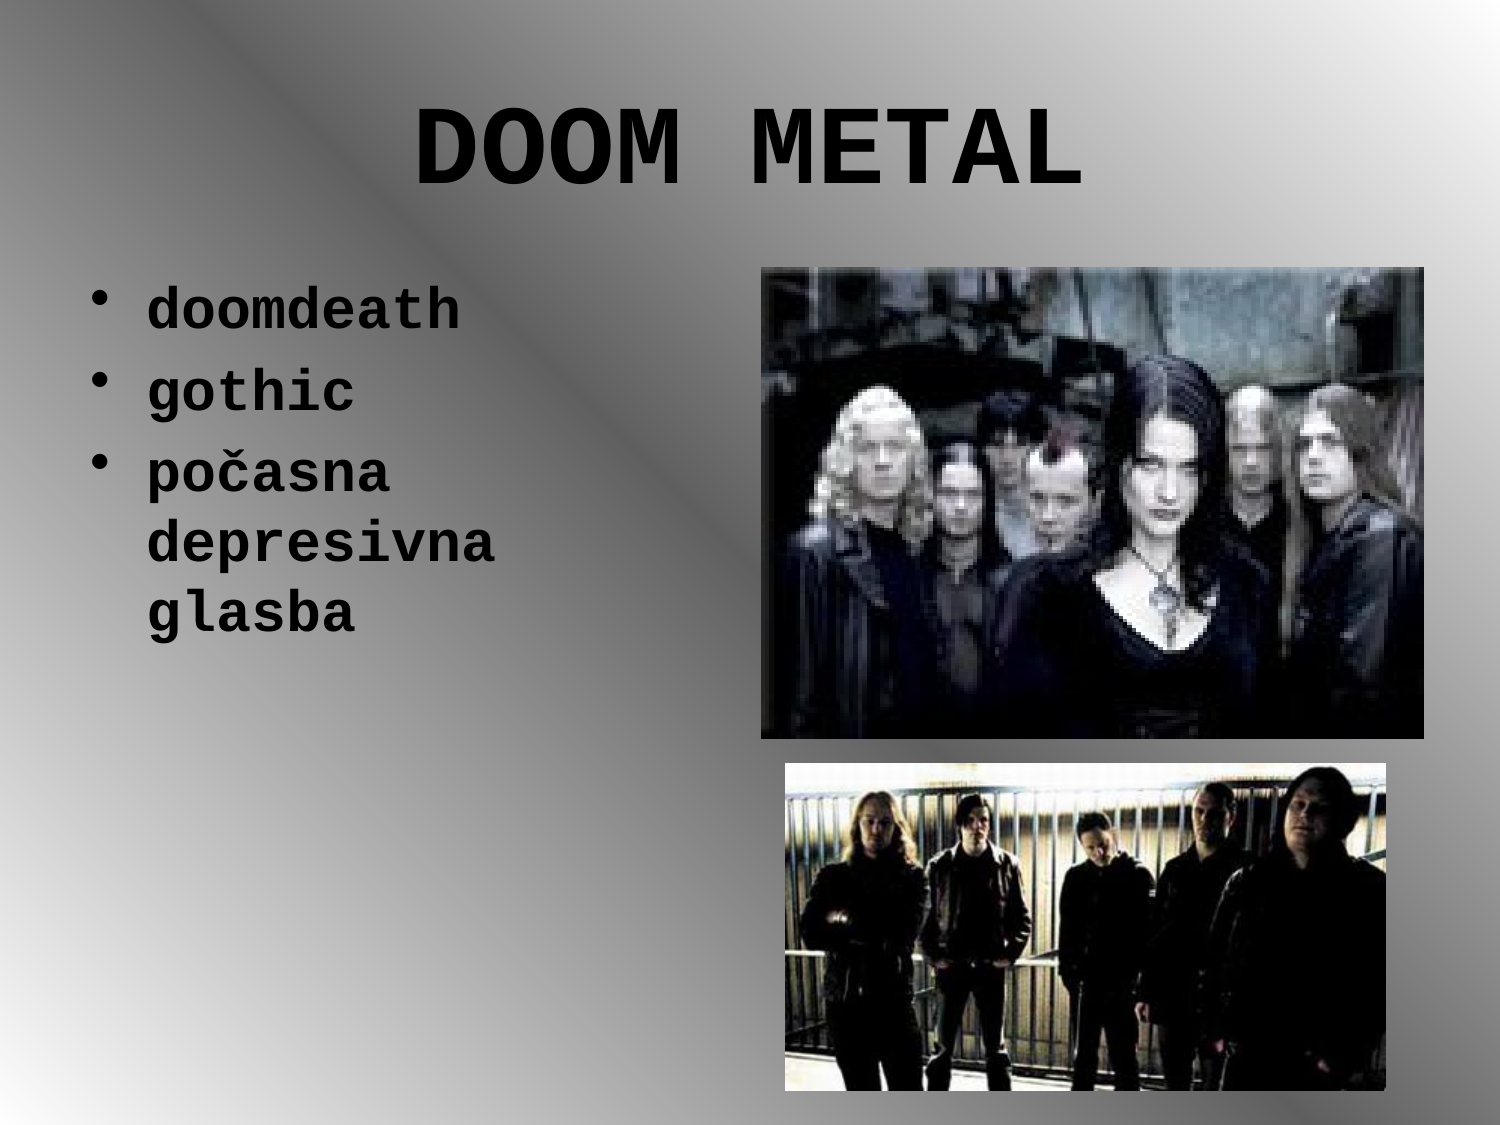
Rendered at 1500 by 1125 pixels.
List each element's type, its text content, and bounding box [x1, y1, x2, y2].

list doomdeath gothic počasna depresivna glasba [75, 262, 738, 1005]
picture [785, 763, 1386, 1091]
picture [761, 267, 1424, 739]
title DOOM METAL [75, 45, 1425, 233]
